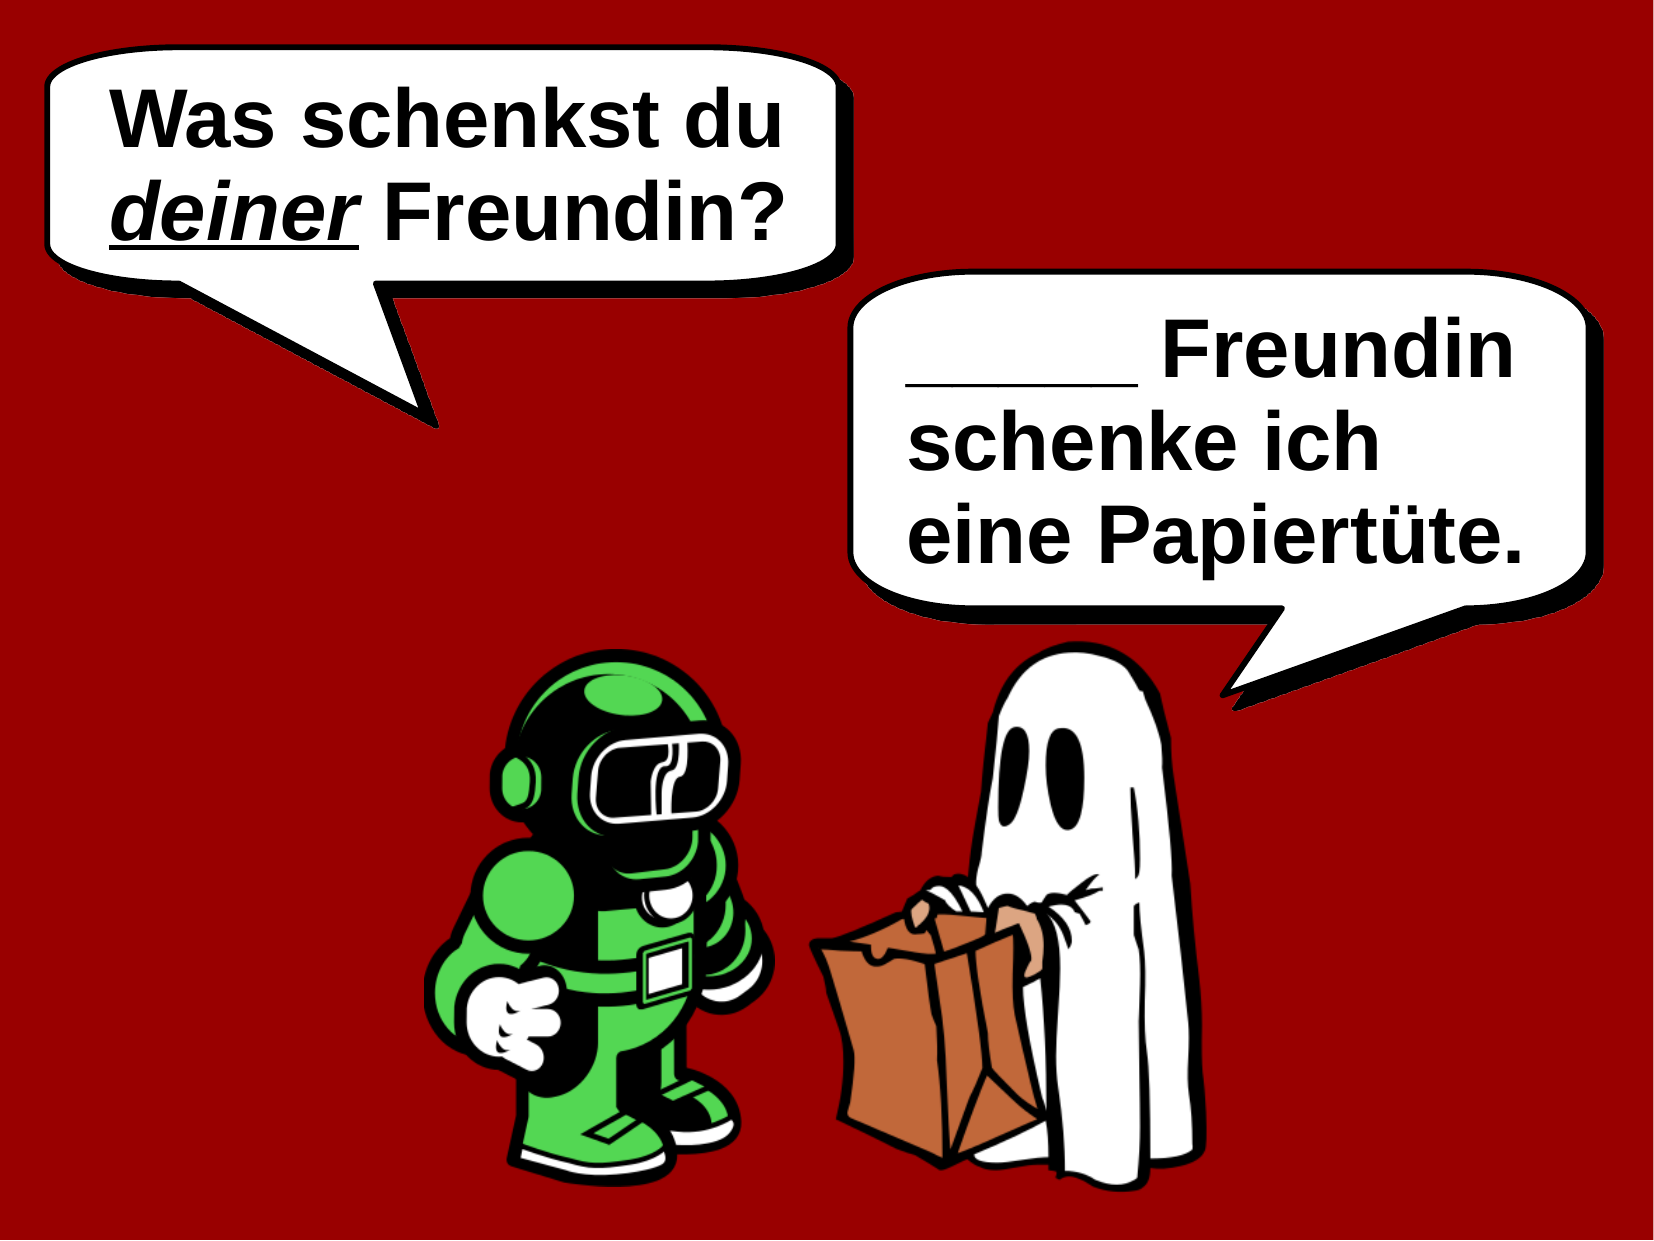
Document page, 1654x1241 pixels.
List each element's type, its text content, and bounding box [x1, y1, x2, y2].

text_box Was schenkst du deiner Freundin? [94, 64, 839, 267]
picture [804, 637, 1211, 1199]
text_box [850, 271, 1564, 696]
text_box _____ Freundin schenke ich eine Papiertüte. [891, 294, 1613, 590]
text_box [47, 47, 815, 415]
picture [424, 649, 775, 1187]
